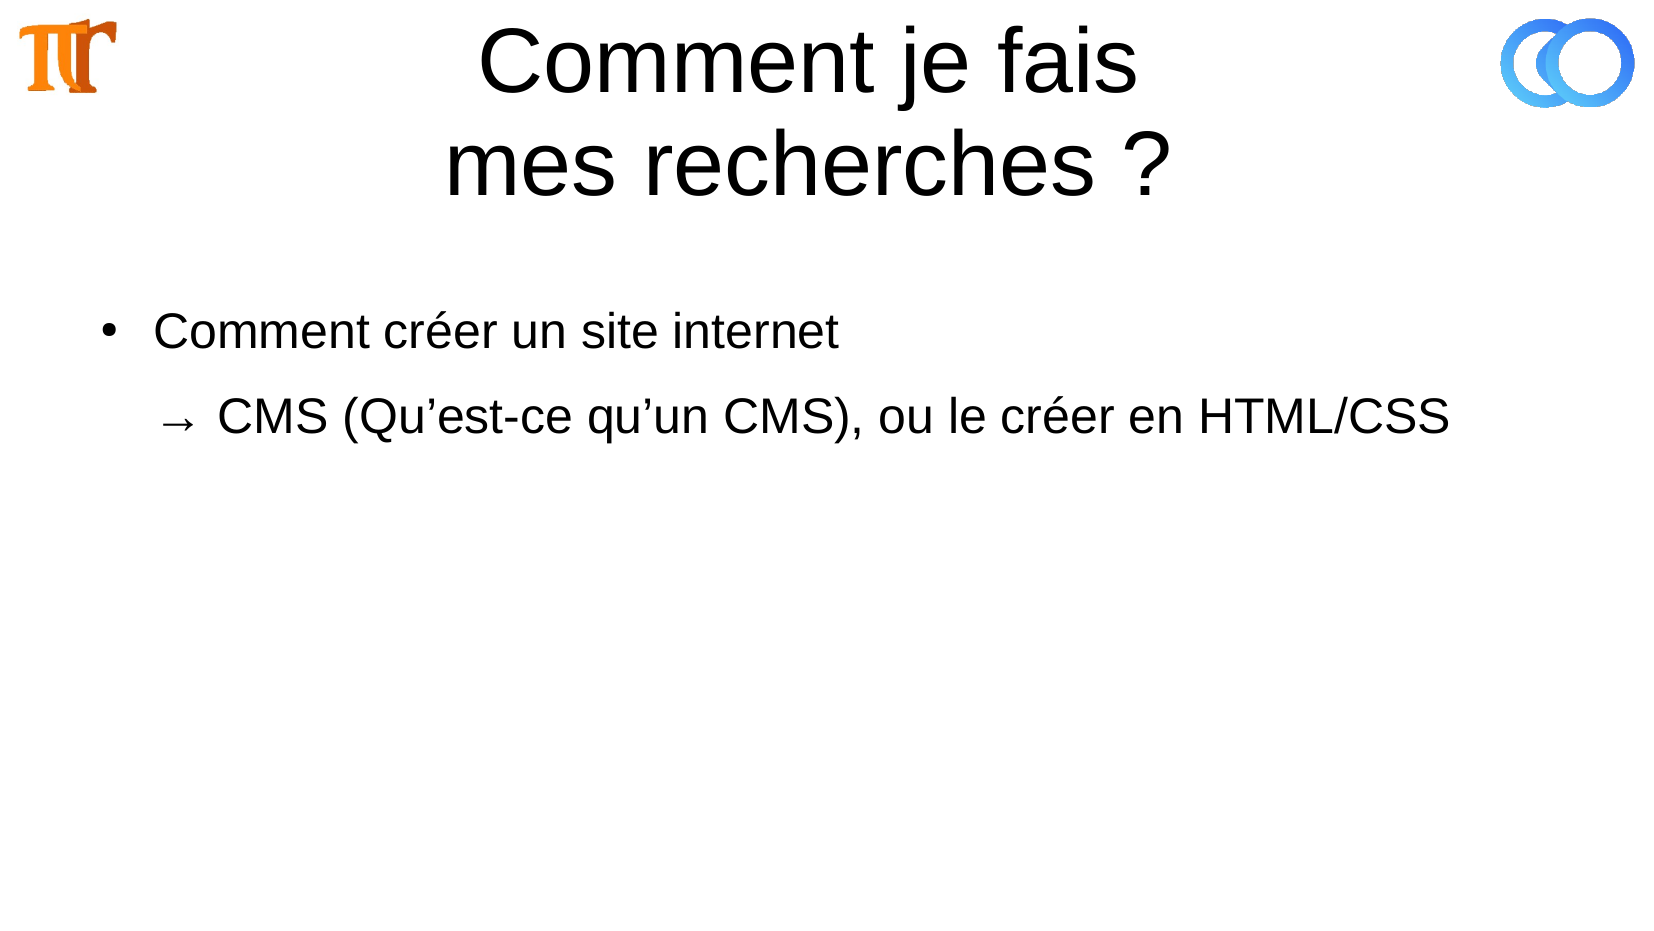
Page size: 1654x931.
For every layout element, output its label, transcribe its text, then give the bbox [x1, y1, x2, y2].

picture [1450, 0, 1654, 142]
title Comment je fais mes recherches ? [64, 9, 1554, 215]
list Comment créer un site internet → CMS (Qu’est-ce qu’un CMS), ou le créer en HTML/CSS [82, 217, 1571, 758]
picture [17, 5, 119, 107]
